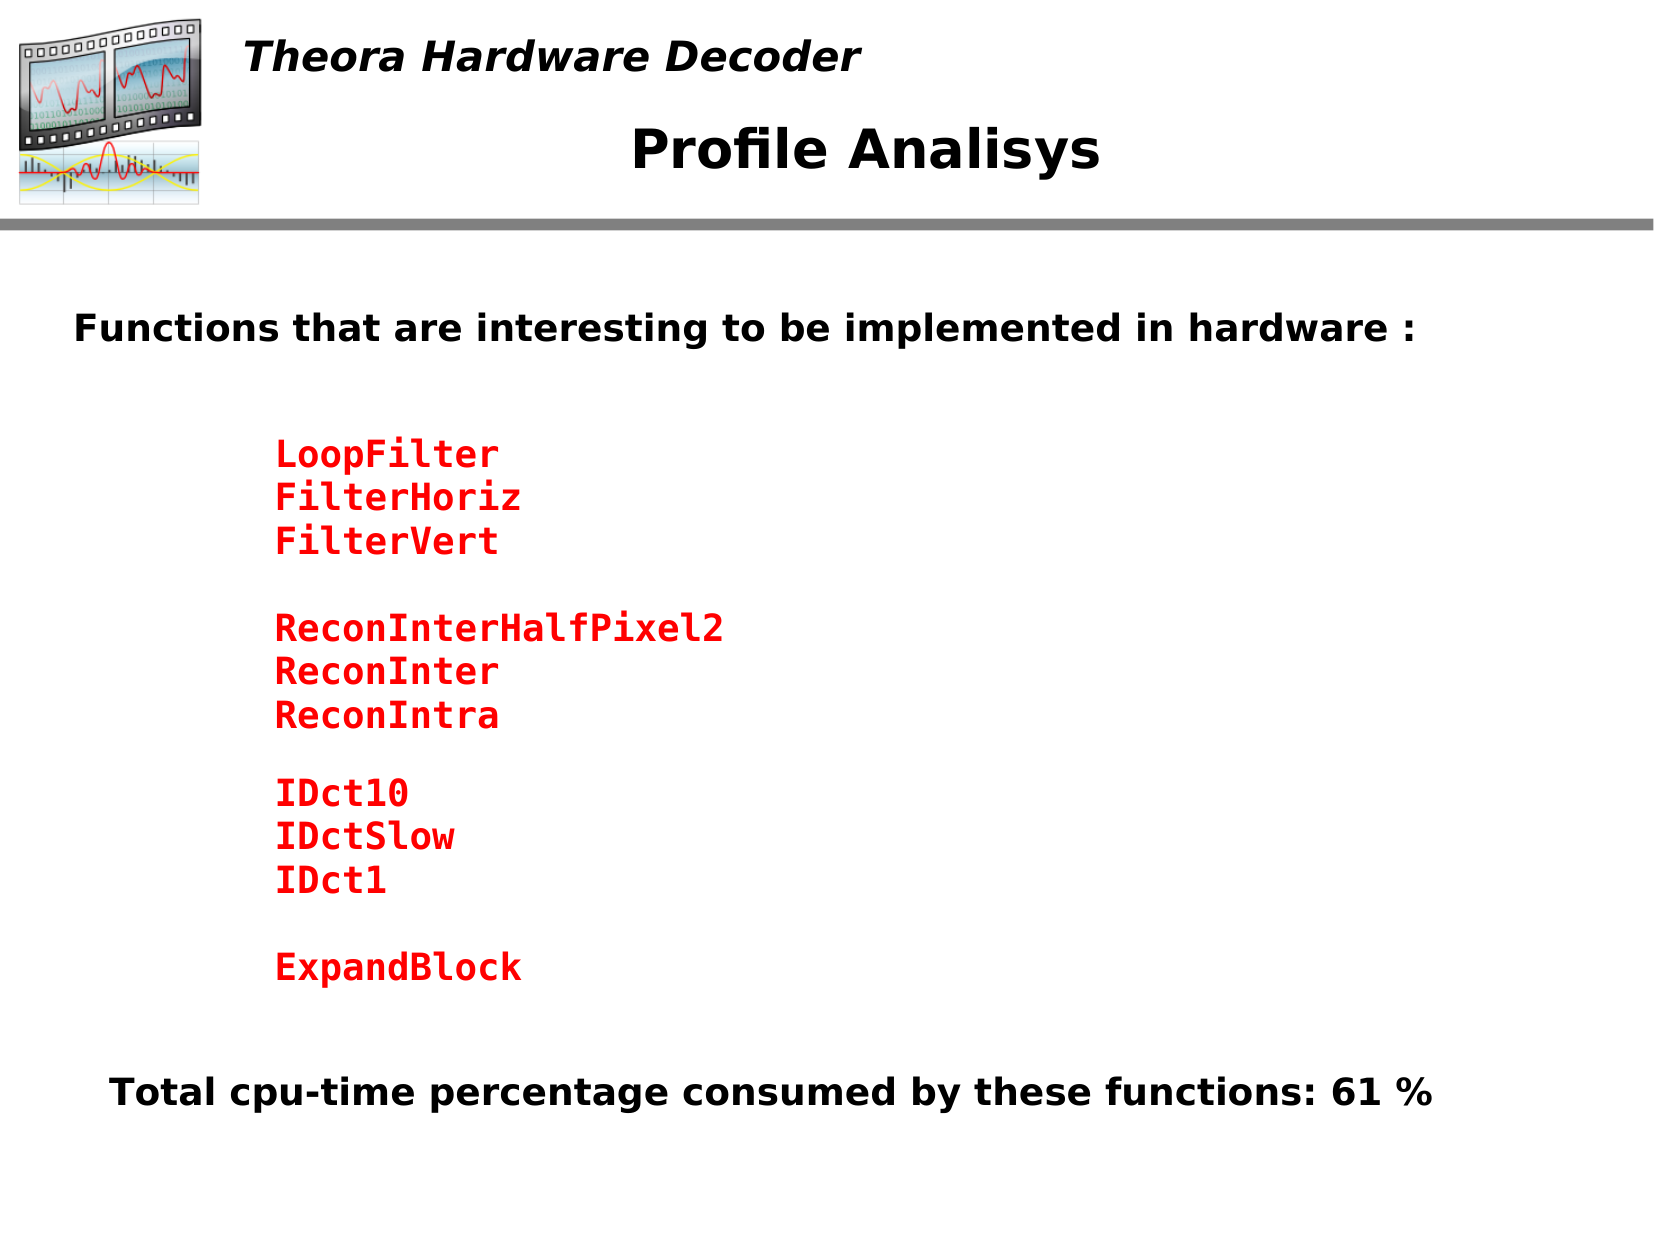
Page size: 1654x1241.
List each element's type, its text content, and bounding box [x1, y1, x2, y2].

text_box [166, 376, 1596, 452]
text_box Functions that are interesting to be implemented in hardware : [58, 299, 1433, 359]
text_box Theora Hardware Decoder [228, 25, 876, 89]
text_box Profile Analisys [615, 111, 1119, 189]
picture [0, 2, 225, 218]
text_box LoopFilter FilterHoriz FilterVert ReconInterHalfPixel2 ReconInter ReconIntra IDct10 IDctSlow IDct1 ExpandBlock [259, 452, 1028, 1031]
text_box [0, 218, 1654, 231]
text_box Total cpu-time percentage consumed by these functions: 61 % [94, 1063, 1449, 1123]
